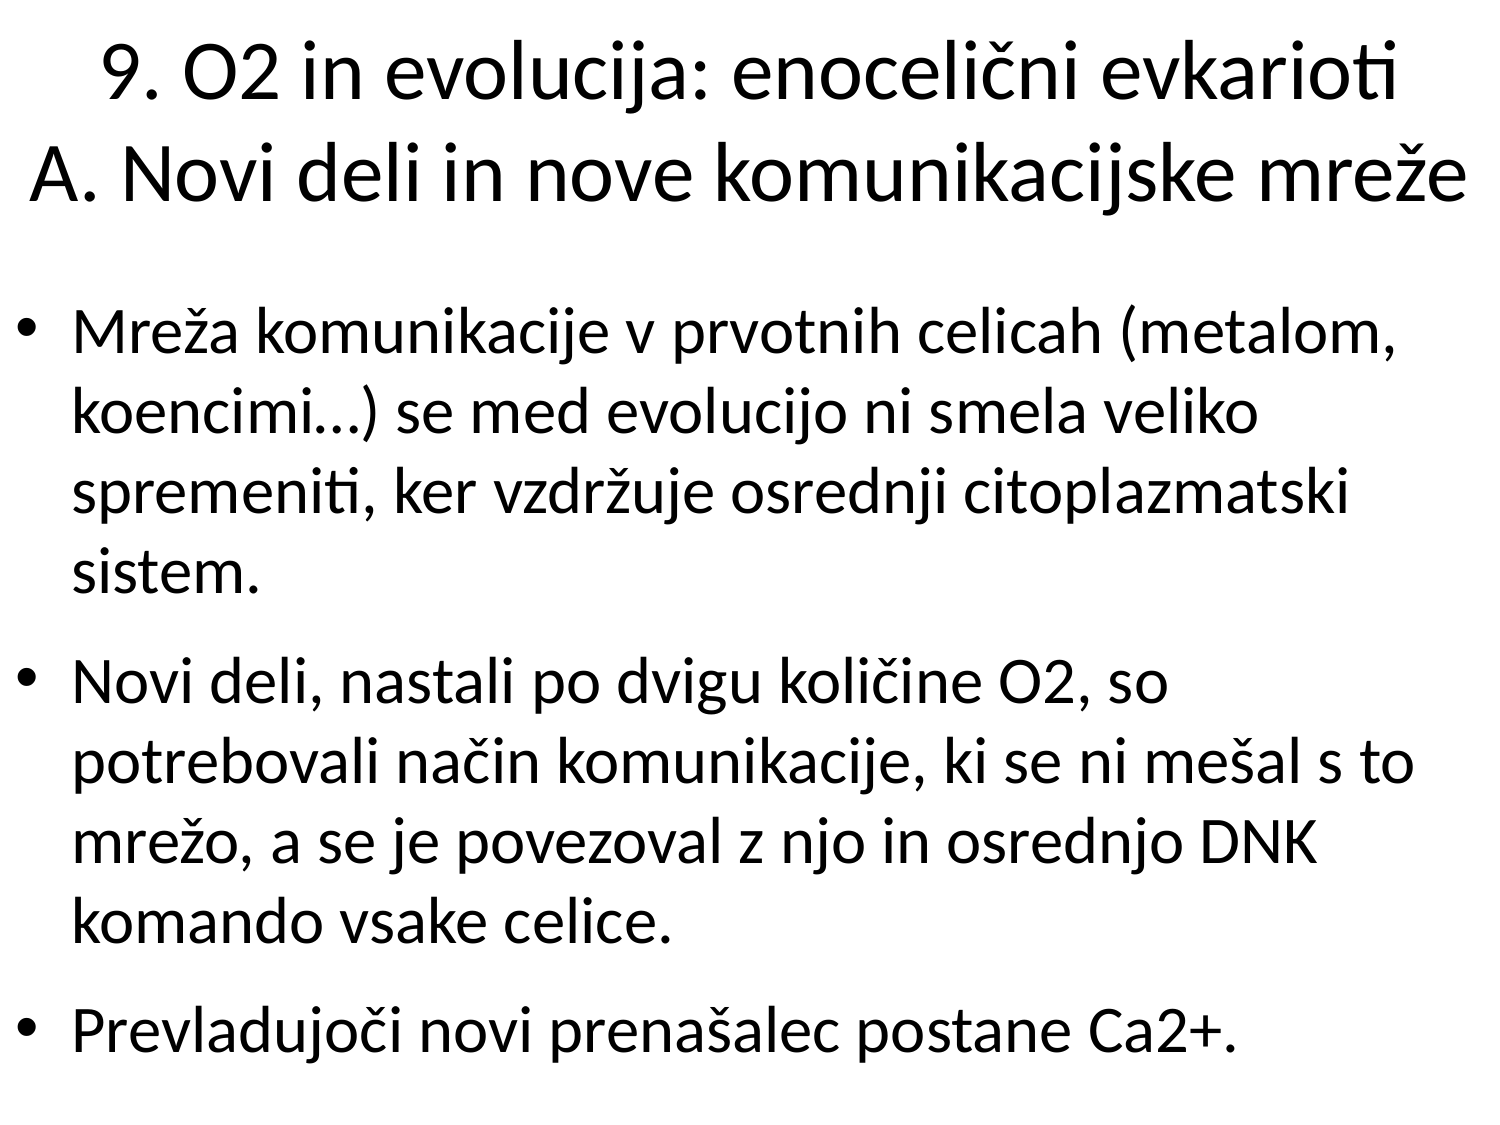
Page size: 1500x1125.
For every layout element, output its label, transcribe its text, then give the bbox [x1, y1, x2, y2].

title 9. O2 in evolucija: enocelični evkarioti A. Novi deli in nove komunikacijske mreže [0, 0, 1500, 233]
list Mreža komunikacije v prvotnih celicah (metalom, koencimi…) se med evolucijo ni smela veliko spremeniti, ker vzdržuje osrednji citoplazmatski sistem. Novi deli, nastali po dvigu količine O2, so potrebovali način komunikacije, ki se ni mešal s to mrežo, a se je povezoval z njo in osrednjo DNK komando vsake celice. Prevladujoči novi prenašalec postane Ca2+. [0, 278, 1500, 1125]
